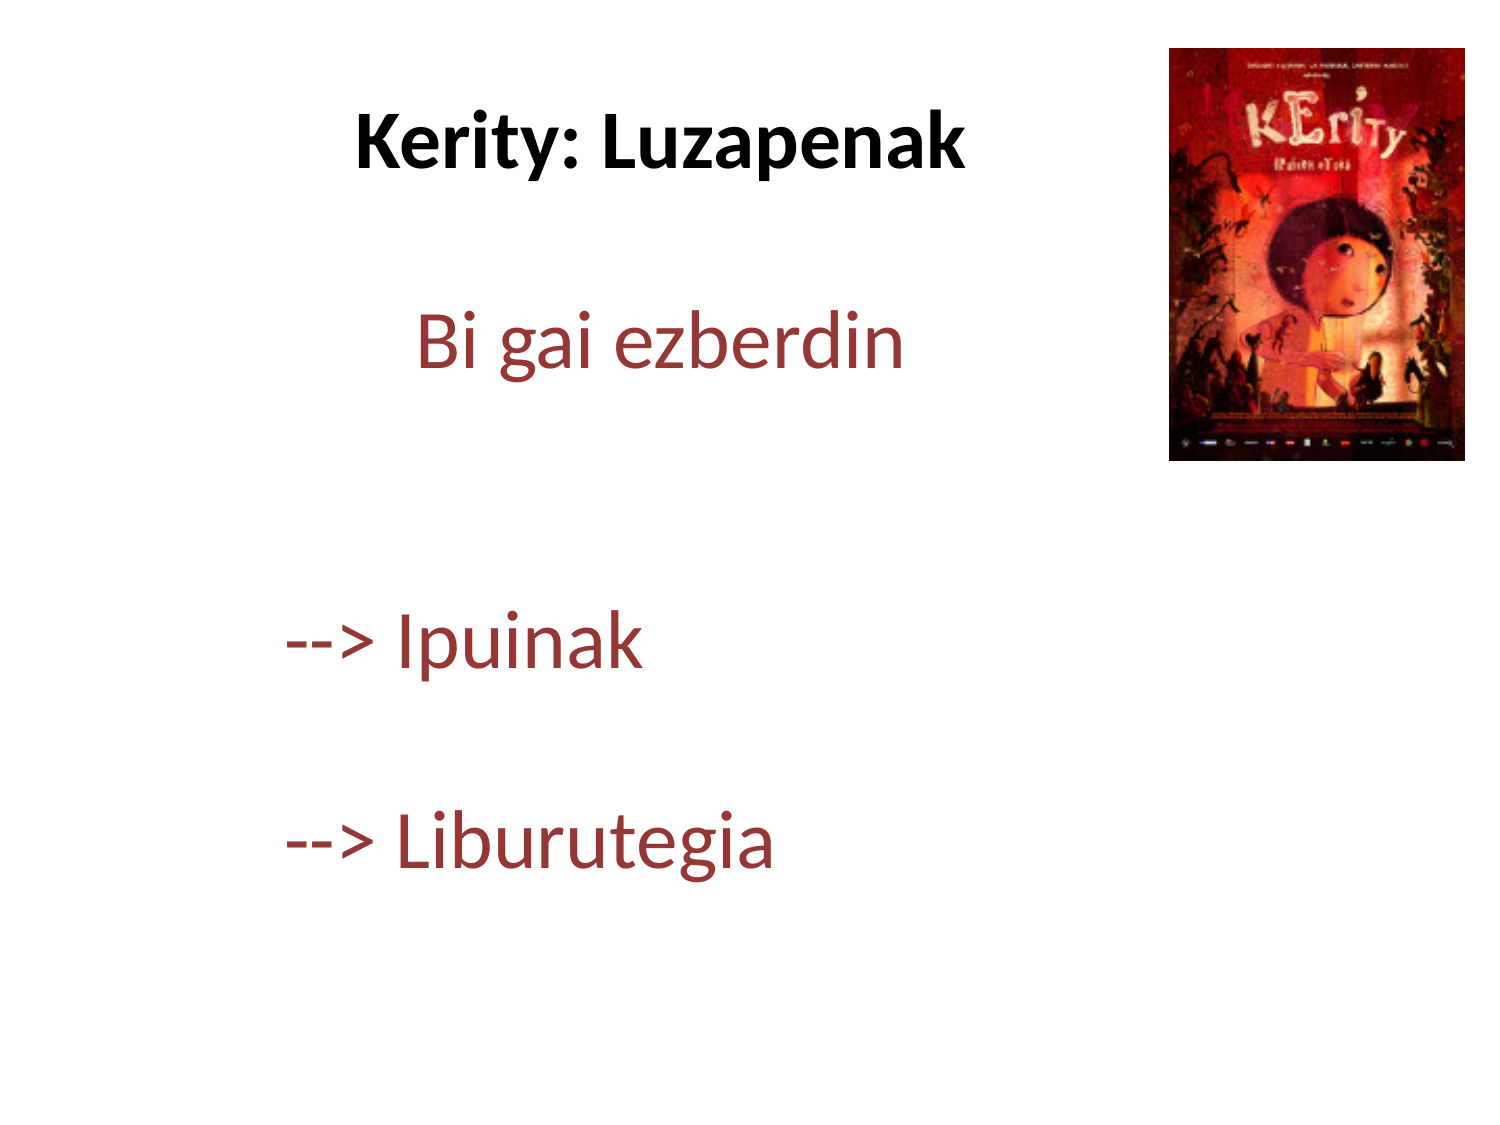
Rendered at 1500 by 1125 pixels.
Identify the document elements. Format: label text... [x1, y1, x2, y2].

text_box Kerity: Luzapenak Bi gai ezberdin --> Ipuinak --> Liburutegia [177, 78, 1146, 993]
picture [1169, 48, 1465, 461]
